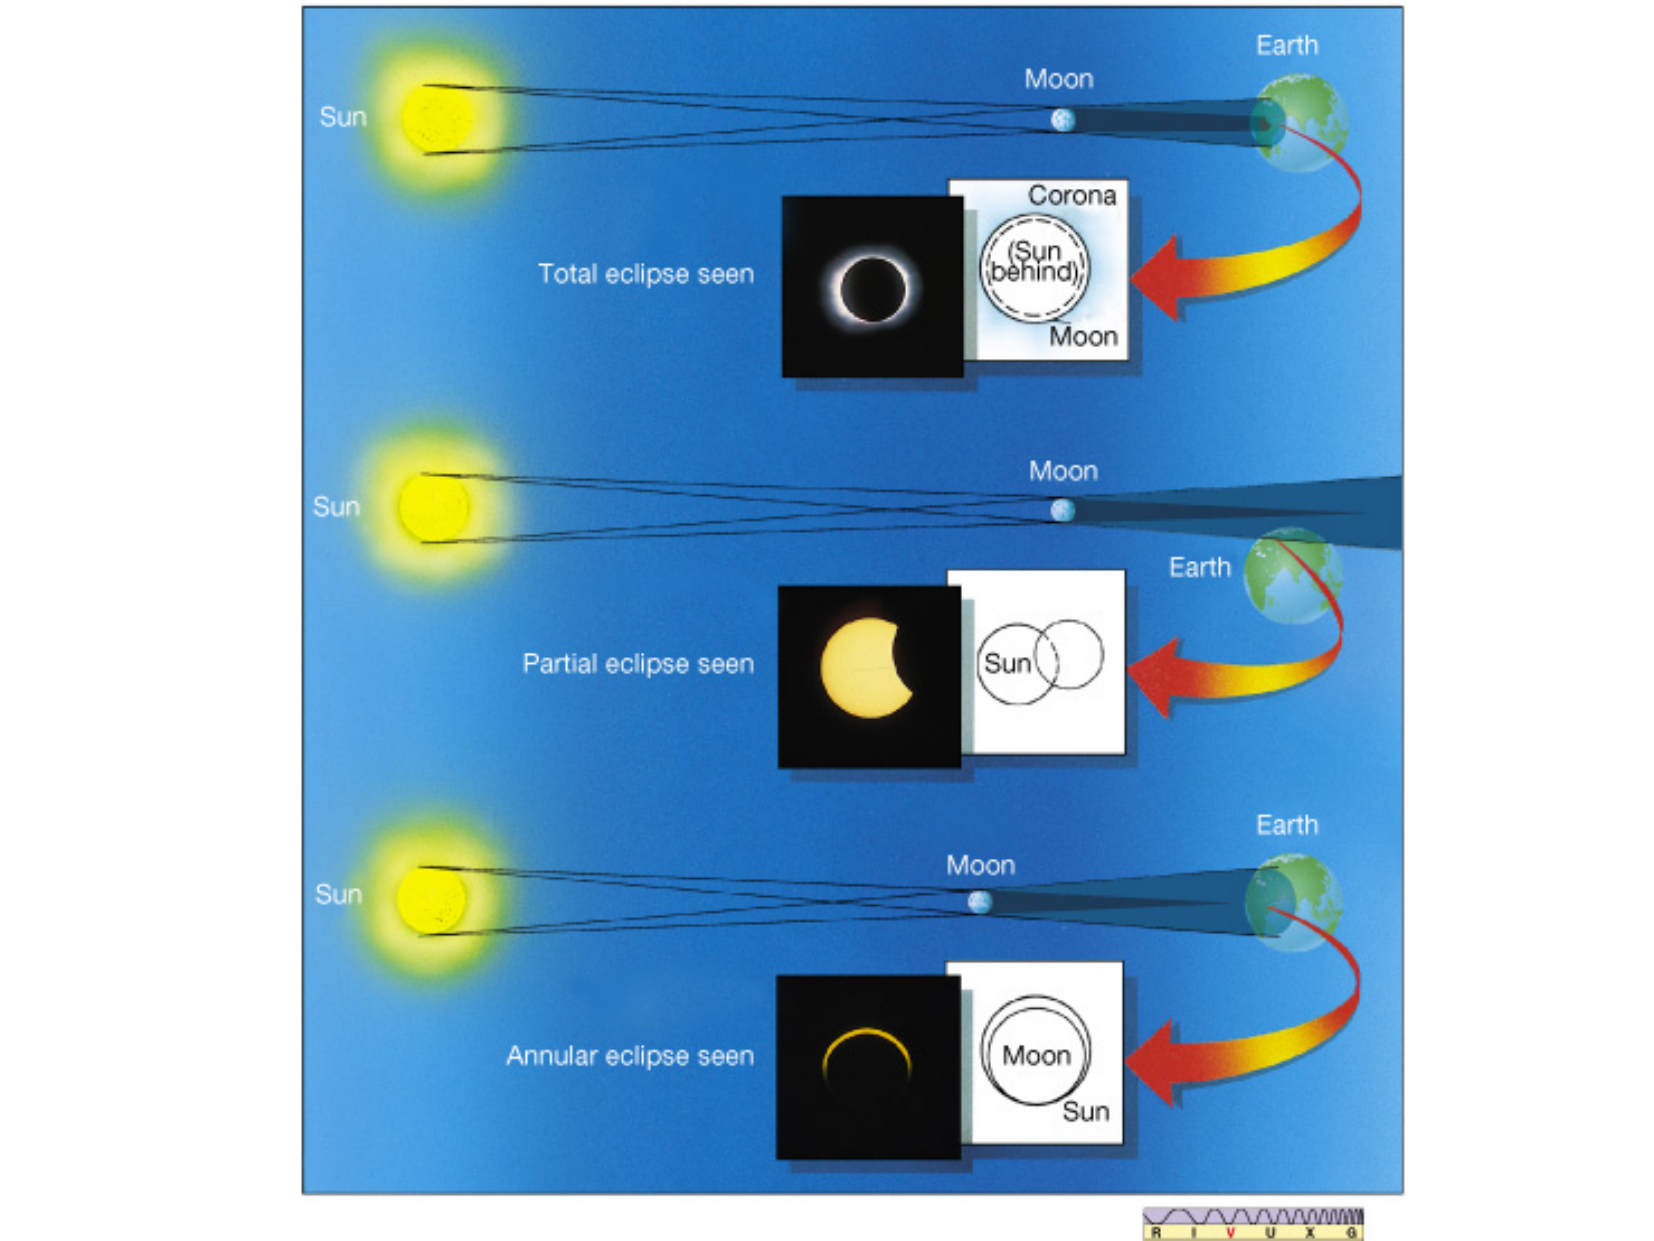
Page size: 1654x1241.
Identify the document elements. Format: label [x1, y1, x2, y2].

picture [300, 2, 1407, 1241]
